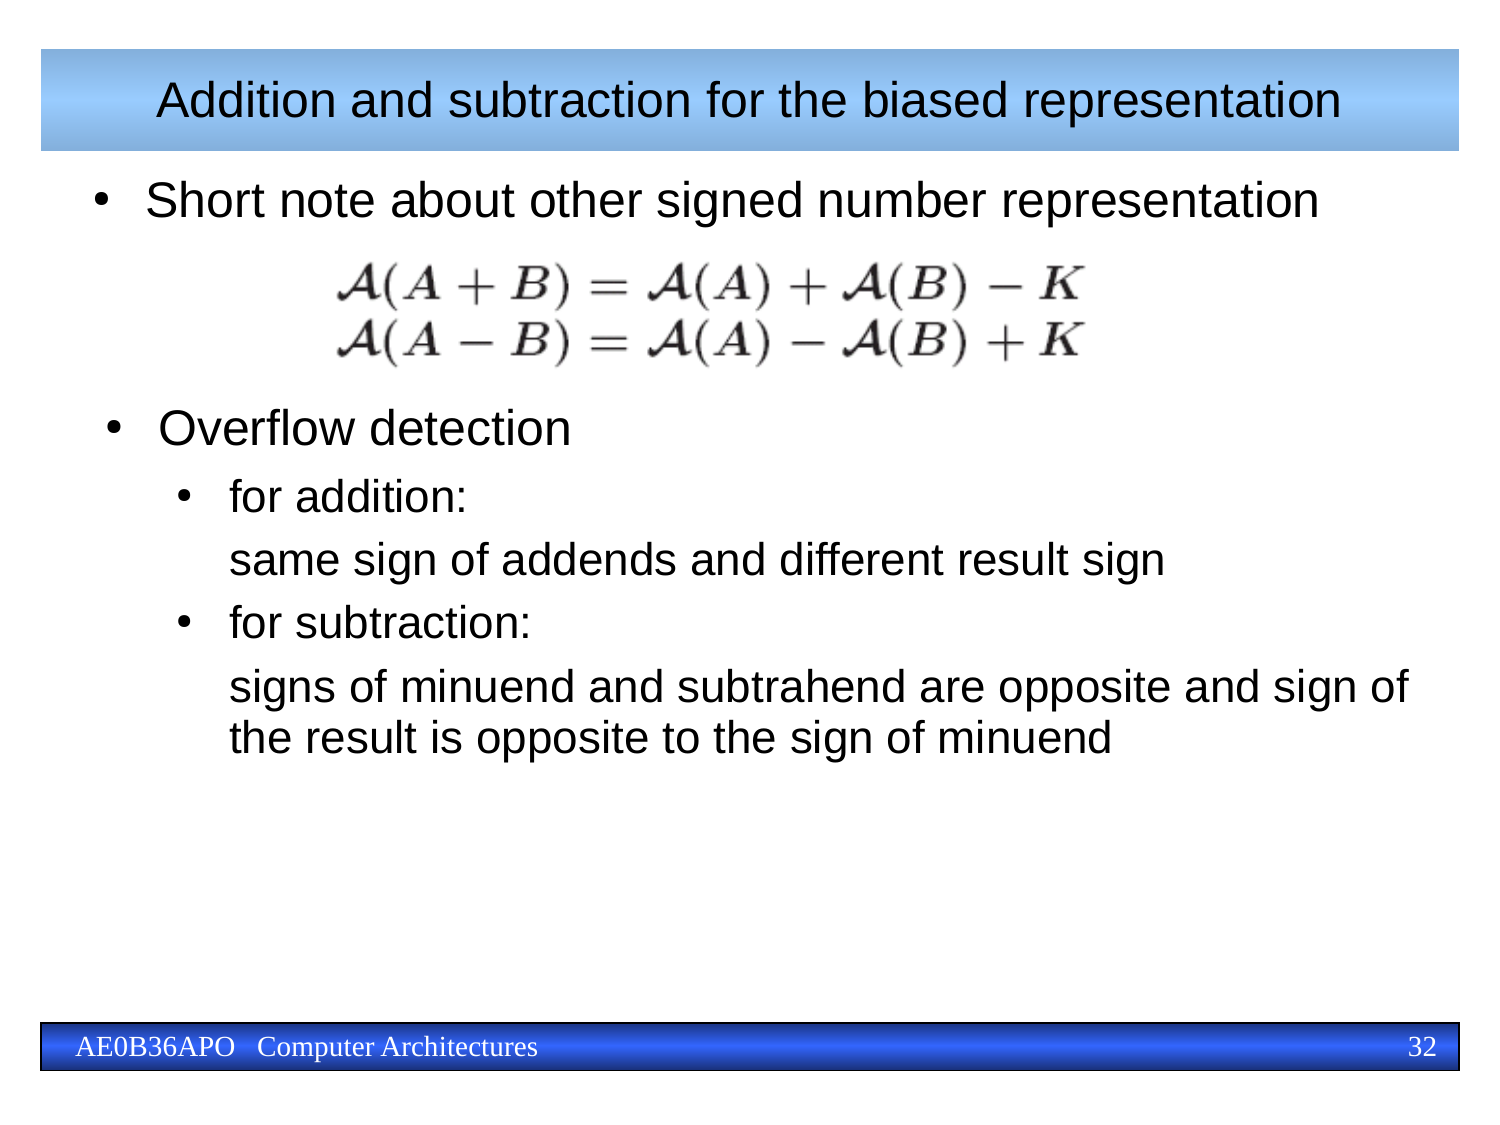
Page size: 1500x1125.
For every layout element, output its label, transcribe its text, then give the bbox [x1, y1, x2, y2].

title Addition and subtraction for the biased representation [41, 49, 1459, 151]
list Overflow detection for addition: same sign of addends and different result sign for subtraction: signs of minuend and subtrahend are opposite and sign of the result is opposite to the sign of minuend [87, 399, 1438, 1000]
list Short note about other signed number representation [75, 172, 1426, 263]
picture [324, 249, 1107, 375]
